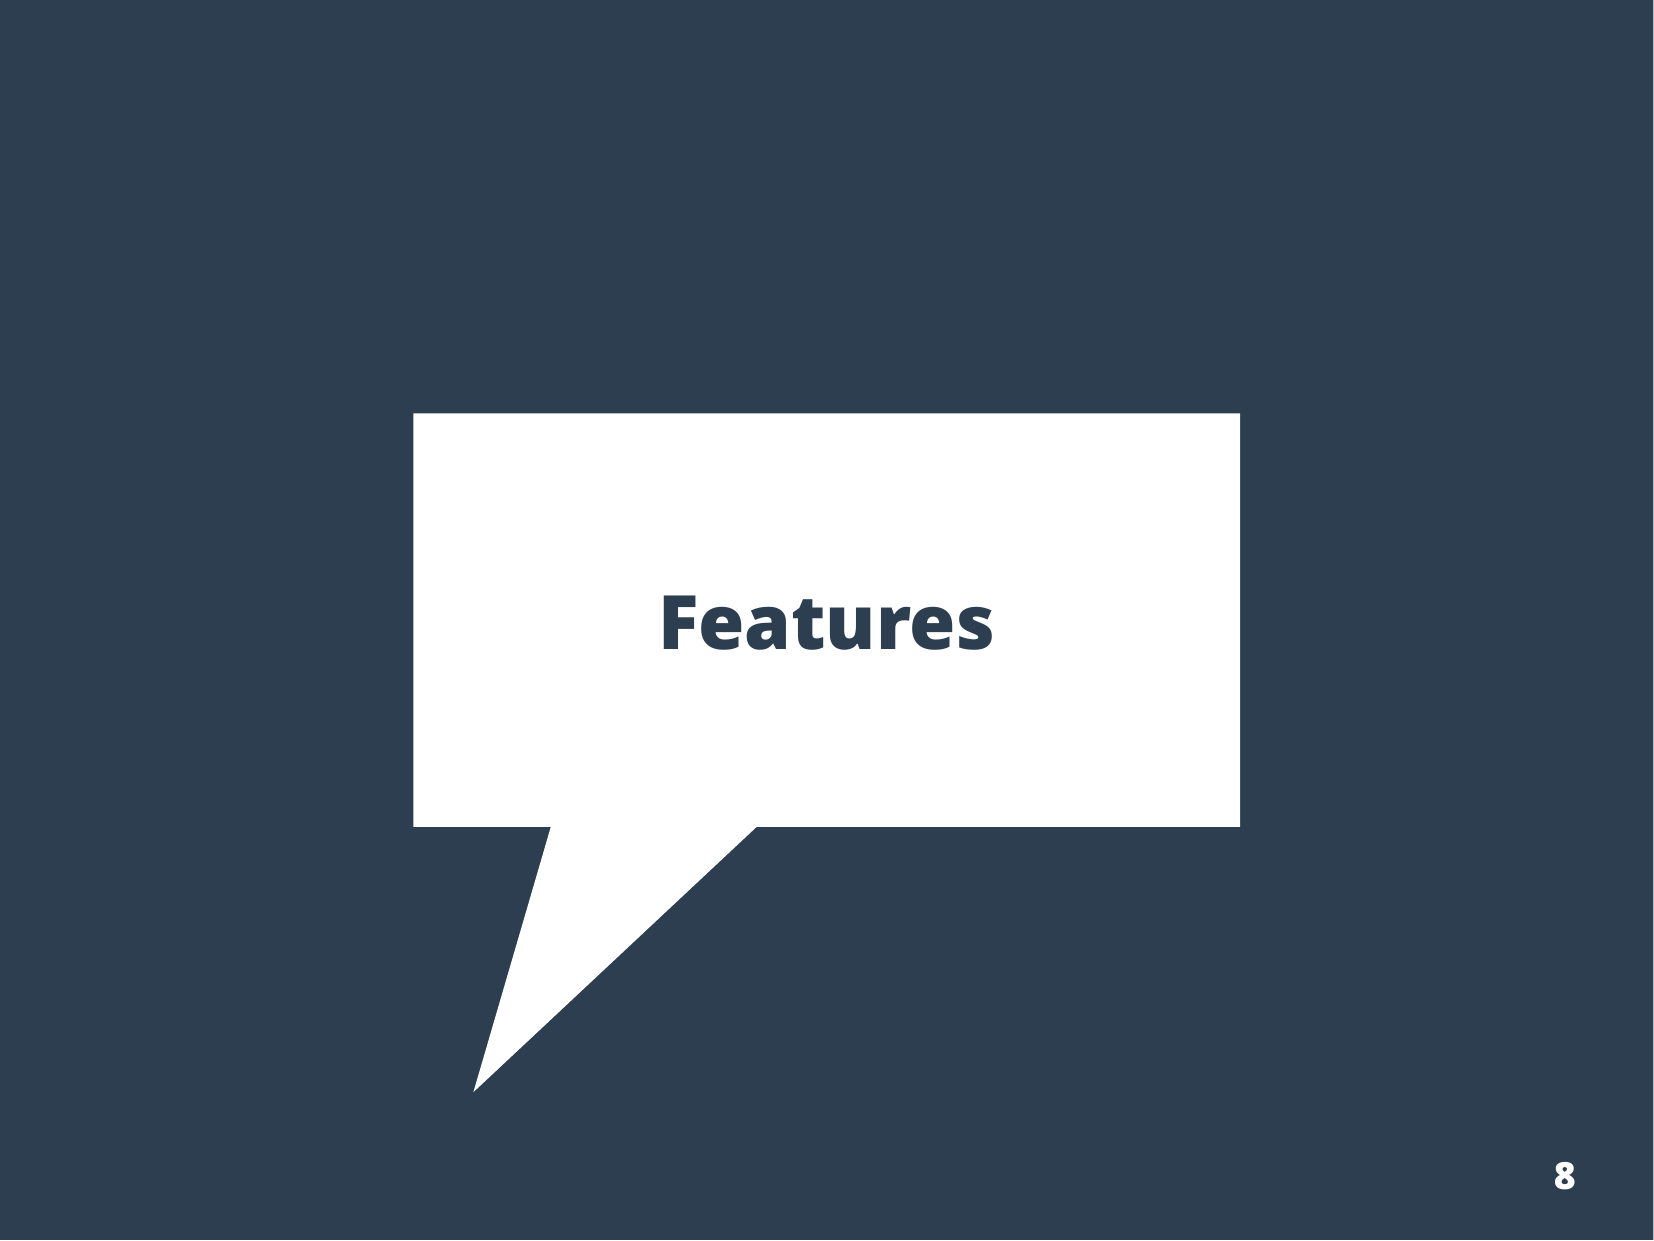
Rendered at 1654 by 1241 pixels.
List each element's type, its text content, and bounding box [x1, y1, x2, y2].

title Features [442, 442, 1211, 798]
